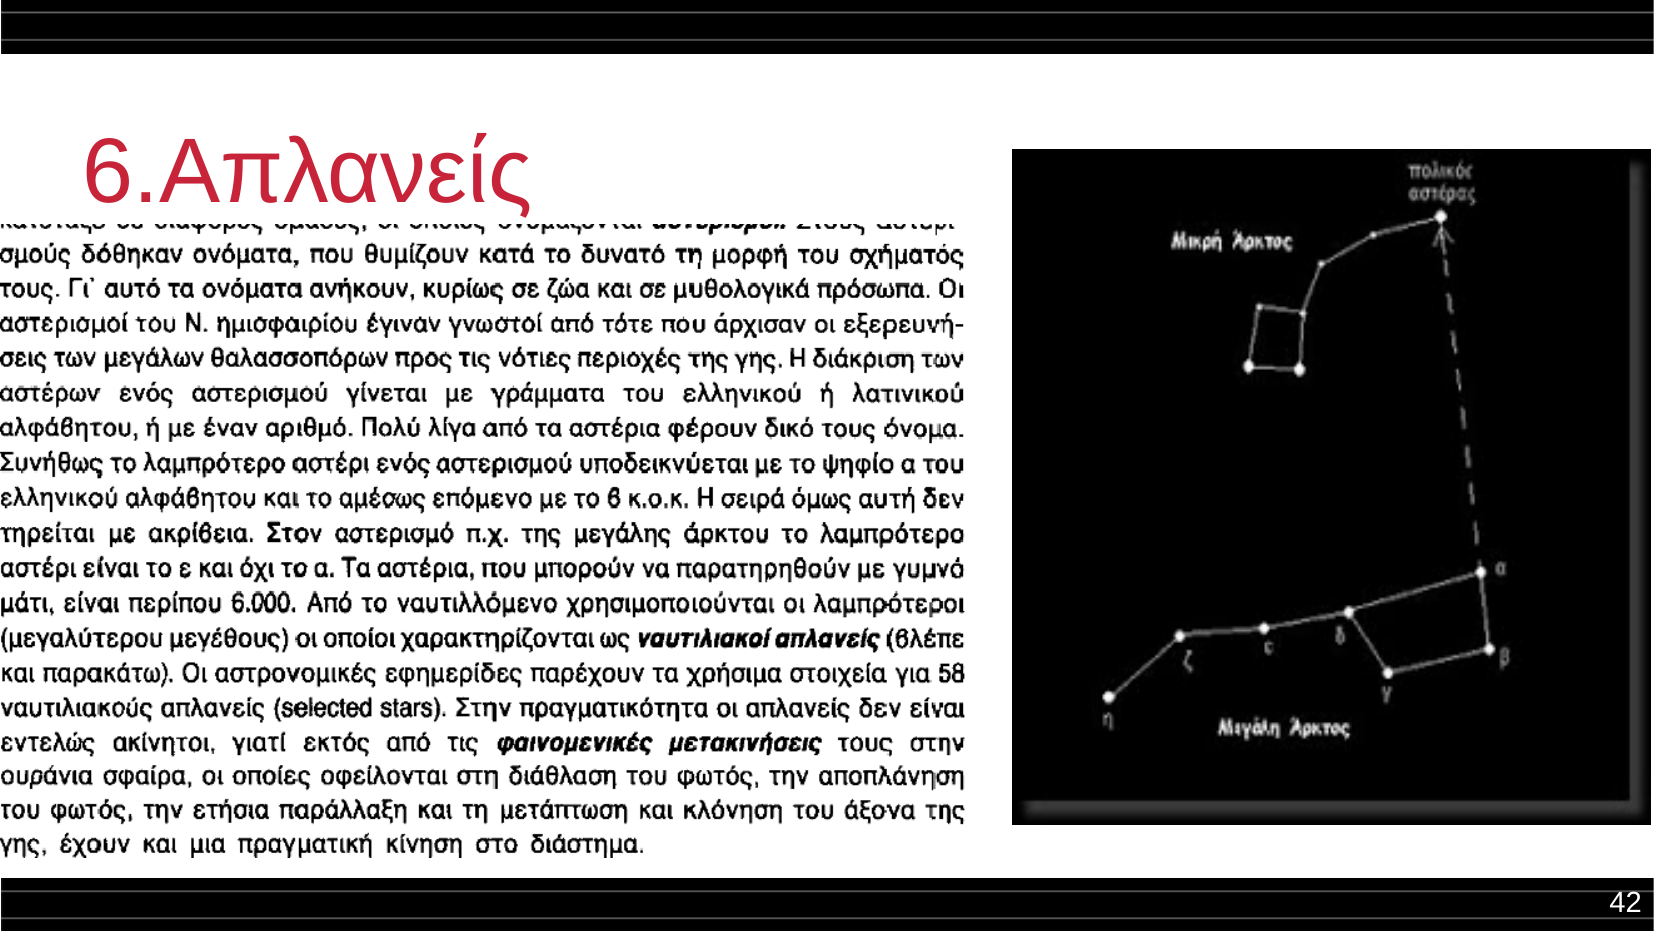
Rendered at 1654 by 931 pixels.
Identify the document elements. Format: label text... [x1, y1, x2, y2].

picture [1, 878, 1654, 931]
picture [0, 224, 987, 858]
picture [1012, 149, 1651, 826]
picture [1, 0, 1654, 54]
title 6.Απλανείς [82, 92, 1571, 249]
